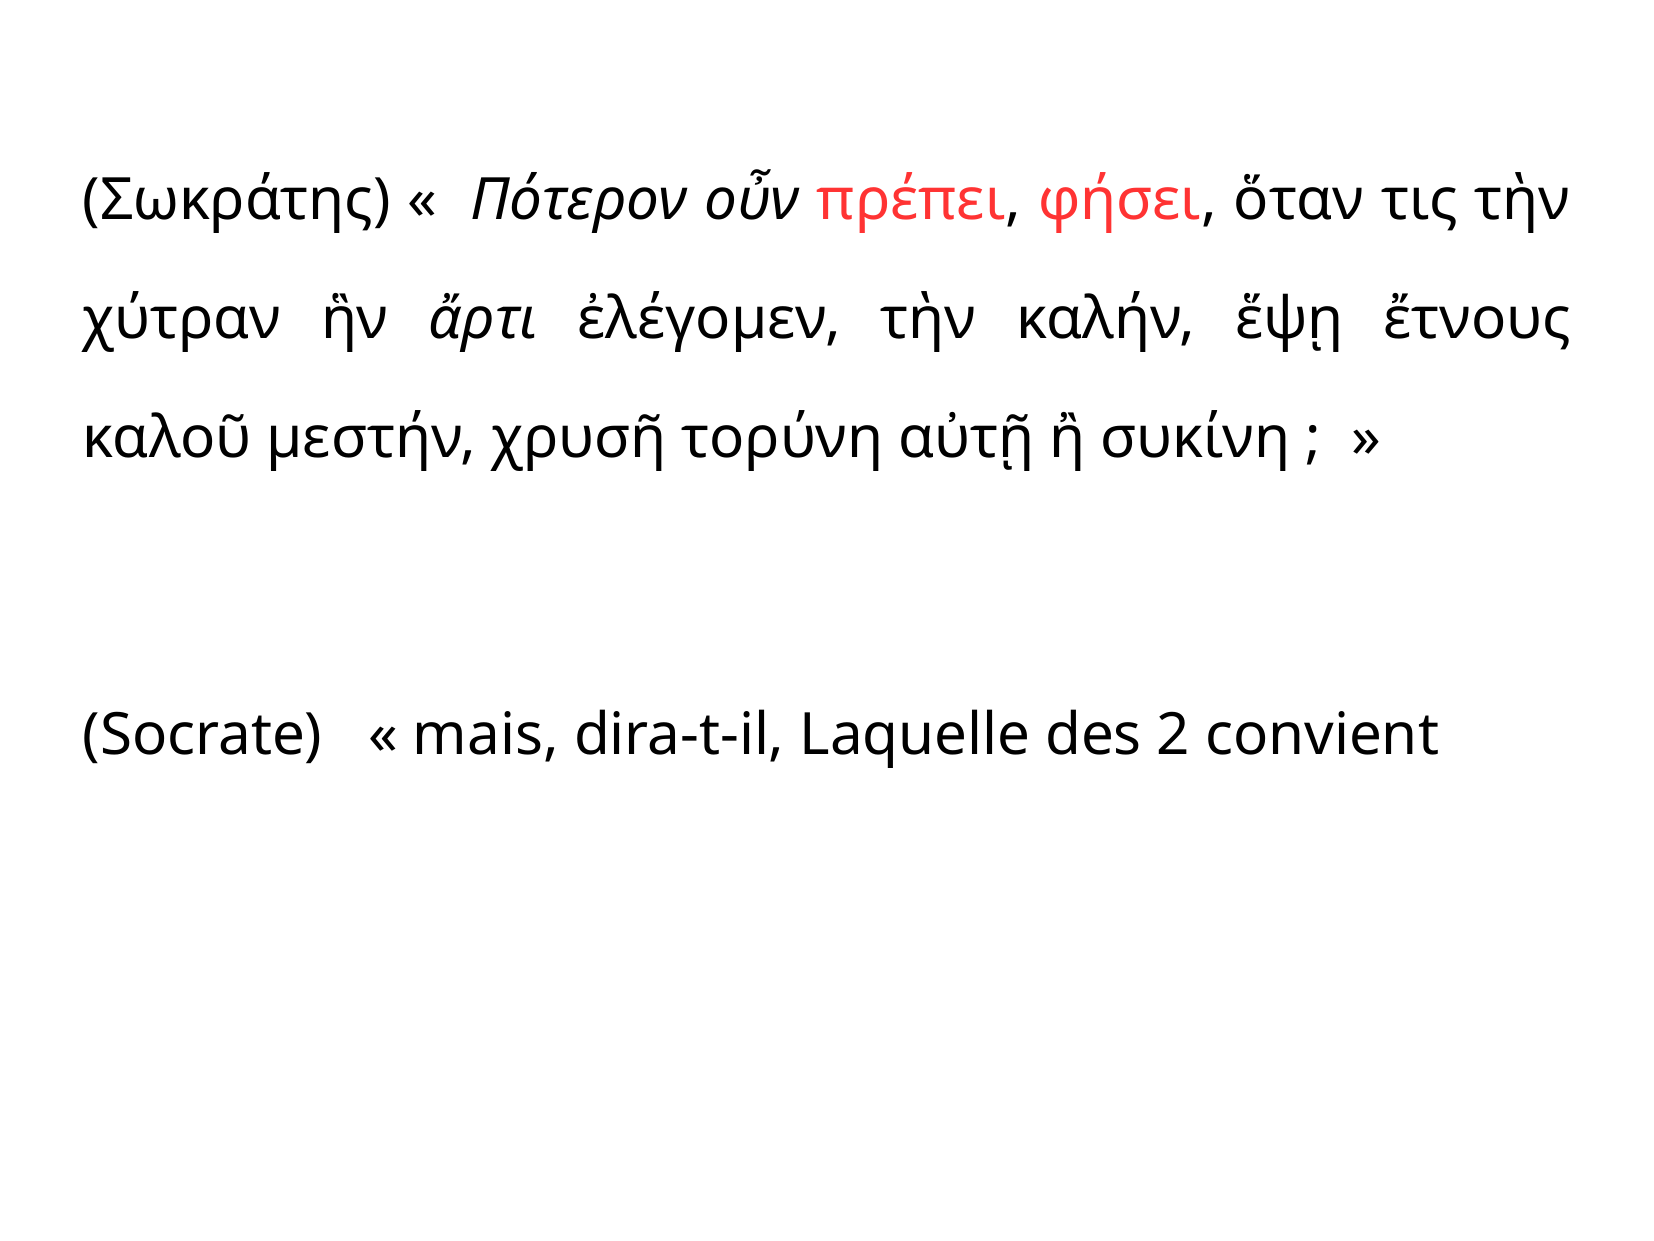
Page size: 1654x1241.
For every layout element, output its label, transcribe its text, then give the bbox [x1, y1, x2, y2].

list (Σωκράτης) « Πότερον οὖν πρέπει, φήσει, ὅταν τις τὴν χύτραν ἣν ἄρτι ἐλέγομεν, τὴν καλήν, ἕψῃ ἔτνους καλοῦ μεστήν, χρυσῆ τορύνη αὐτῇ ἢ συκίνη ; » (Socrate) « mais, dira-t-il, Laquelle des 2 convient [82, 118, 1571, 1241]
